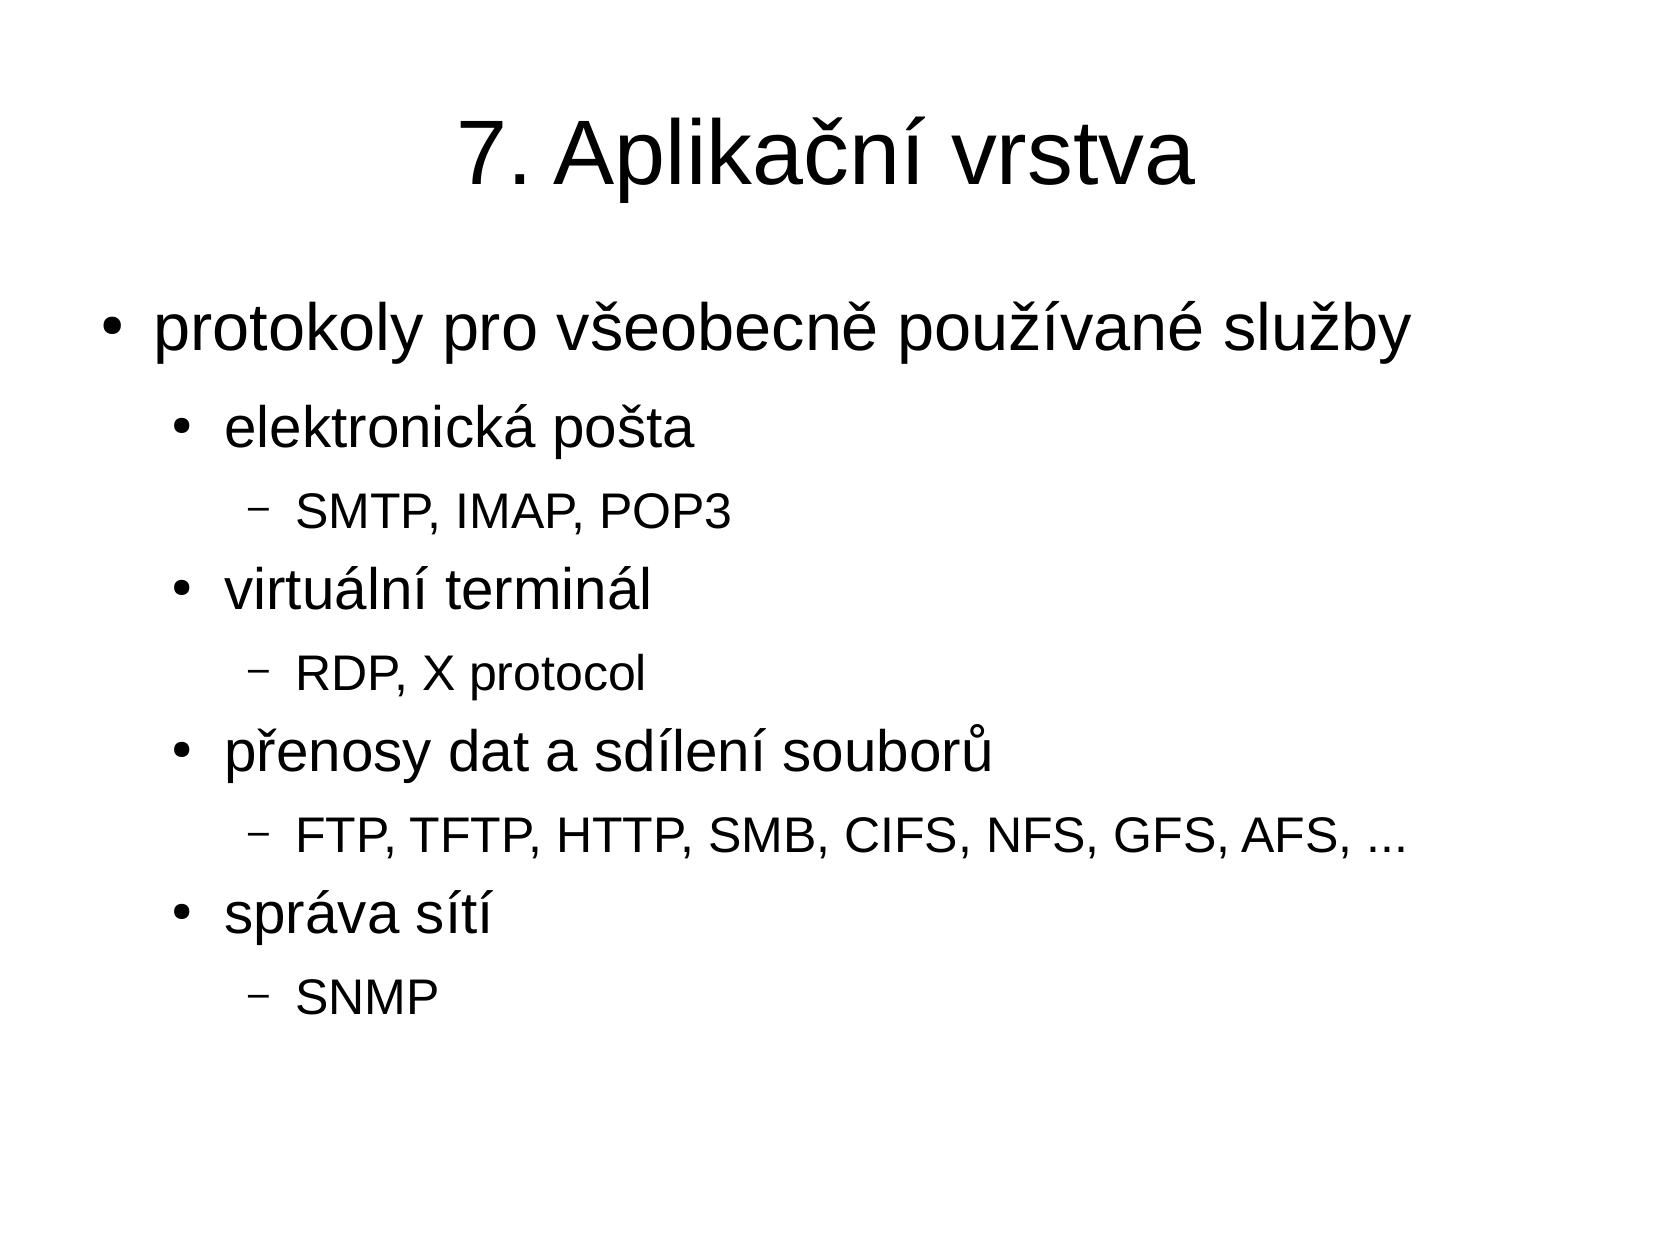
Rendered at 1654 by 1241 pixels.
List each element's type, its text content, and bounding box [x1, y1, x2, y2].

title 7. Aplikační vrstva [82, 49, 1571, 257]
list protokoly pro všeobecně používané služby elektronická pošta SMTP, IMAP, POP3 virtuální terminál RDP, X protocol přenosy dat a sdílení souborů FTP, TFTP, HTTP, SMB, CIFS, NFS, GFS, AFS, ... správa sítí SNMP [82, 290, 1571, 1109]
